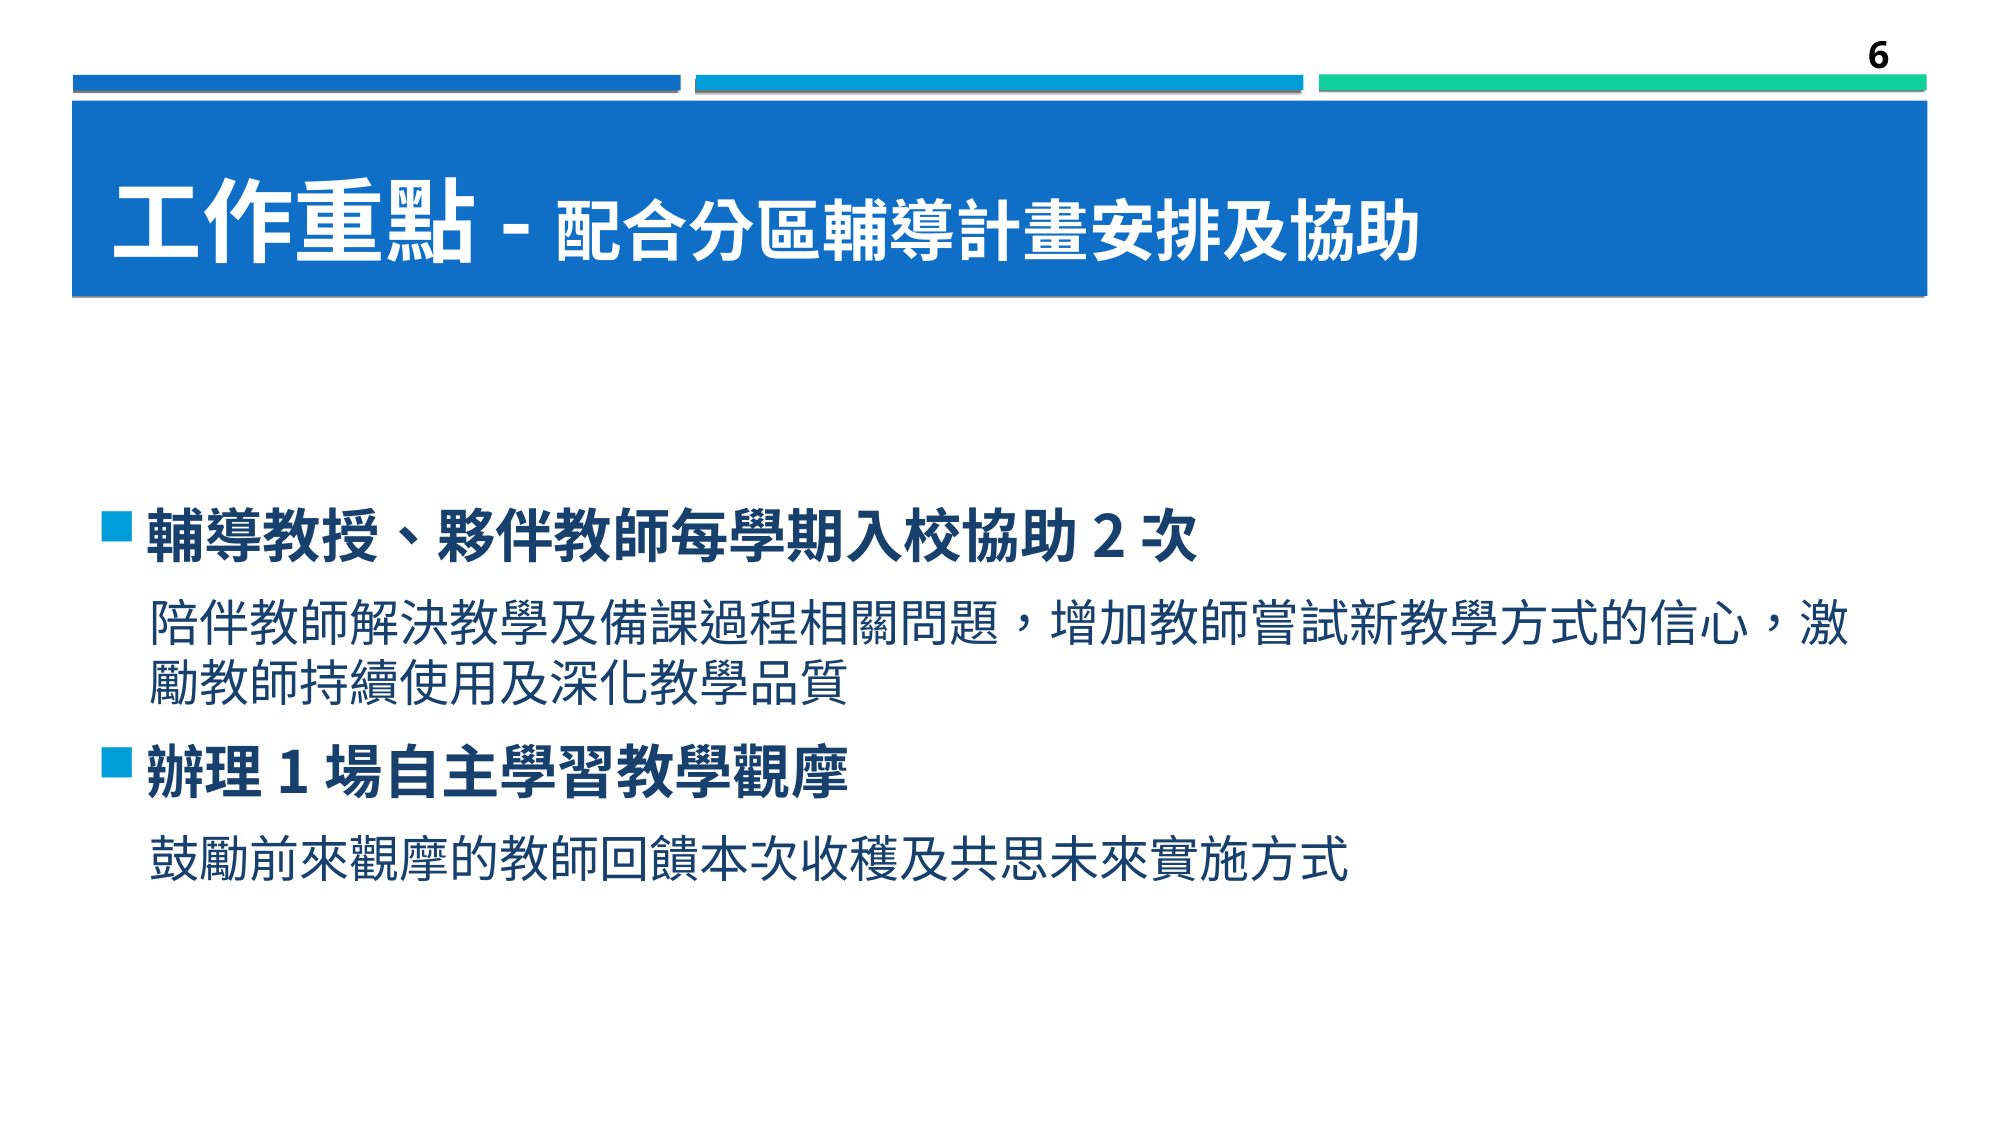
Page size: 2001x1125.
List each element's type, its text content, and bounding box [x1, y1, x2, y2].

list 輔導教授、夥伴教師每學期入校協助2次 陪伴教師解決教學及備課過程相關問題，增加教師嘗試新教學方式的信心，激勵教師持續使用及深化教學品質 辦理1場自主學習教學觀摩 鼓勵前來觀摩的教師回饋本次收穫及共思未來實施方式 [81, 362, 1905, 1101]
slide_number <編號> [1732, 26, 1905, 87]
title 工作重點-配合分區輔導計畫安排及協助 [95, 115, 1905, 282]
